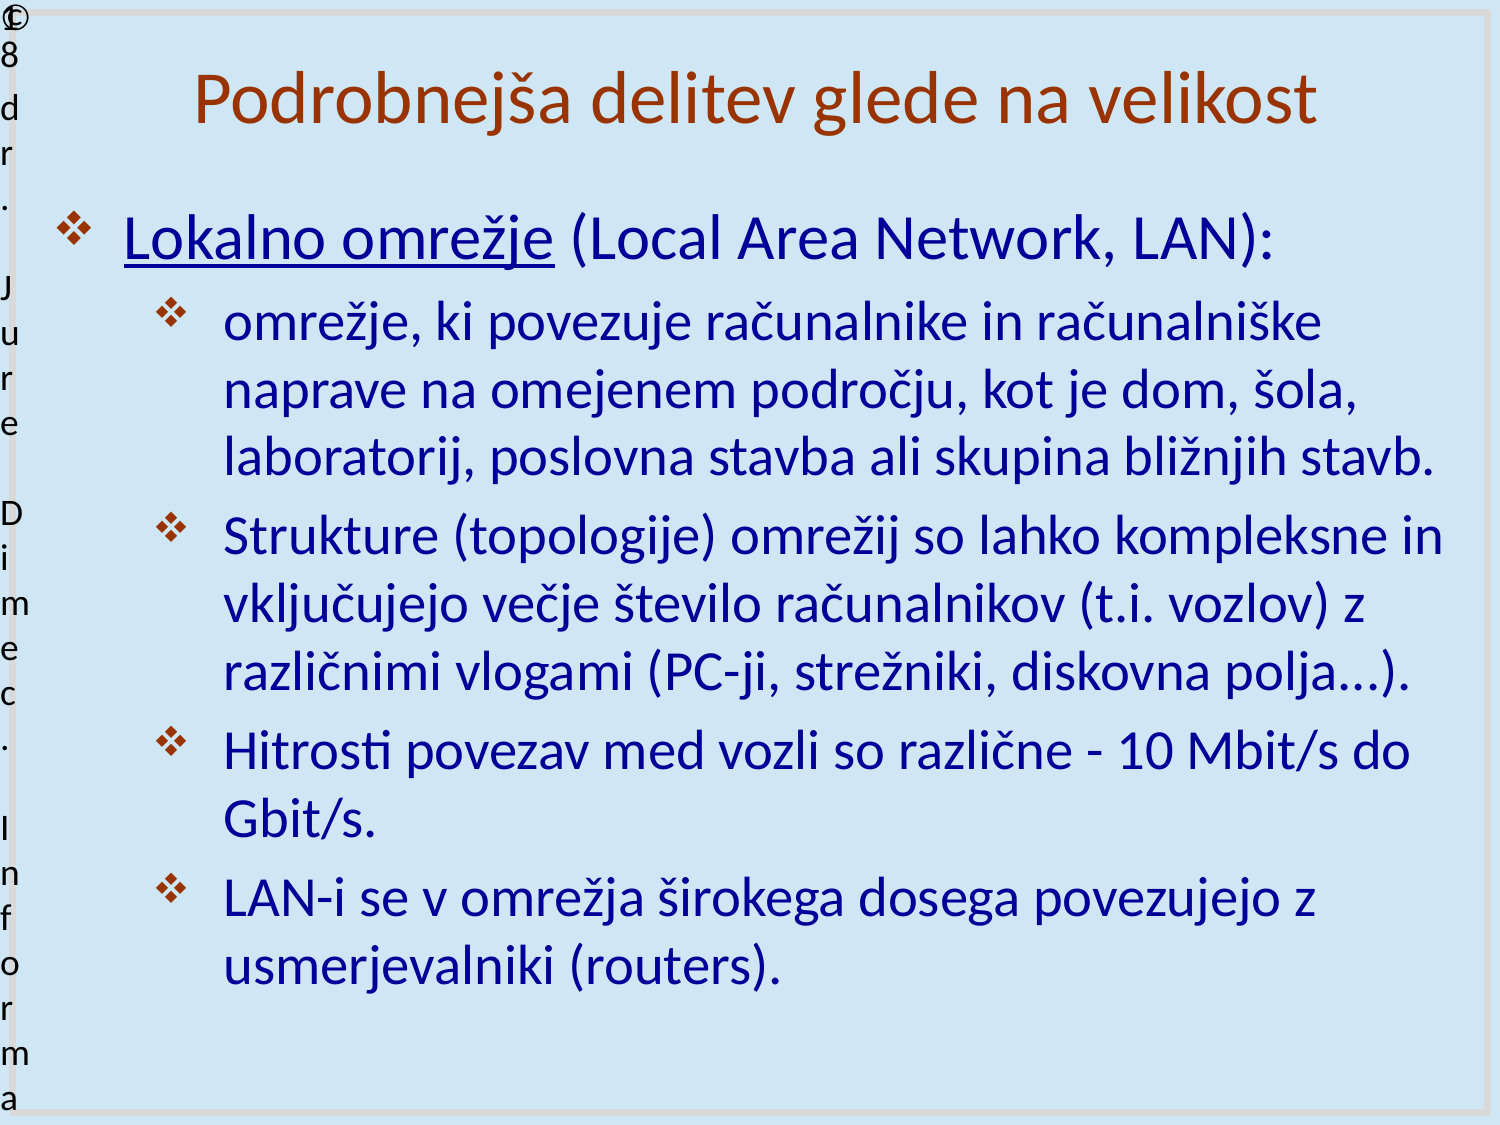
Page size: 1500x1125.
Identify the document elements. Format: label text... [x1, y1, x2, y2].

title Podrobnejša delitev glede na velikost [37, 37, 1475, 150]
list Lokalno omrežje (Local Area Network, LAN): omrežje, ki povezuje računalnike in računalniške naprave na omejenem področju, kot je dom, šola, laboratorij, poslovna stavba ali skupina bližnjih stavb. Strukture (topologije) omrežij so lahko kompleksne in vključujejo večje število računalnikov (t.i. vozlov) z različnimi vlogami (PC-ji, strežniki, diskovna polja...). Hitrosti povezav med vozli so različne - 10 Mbit/s do Gbit/s. LAN-i se v omrežja širokega dosega povezujejo z usmerjevalniki (routers). [37, 187, 1475, 1050]
